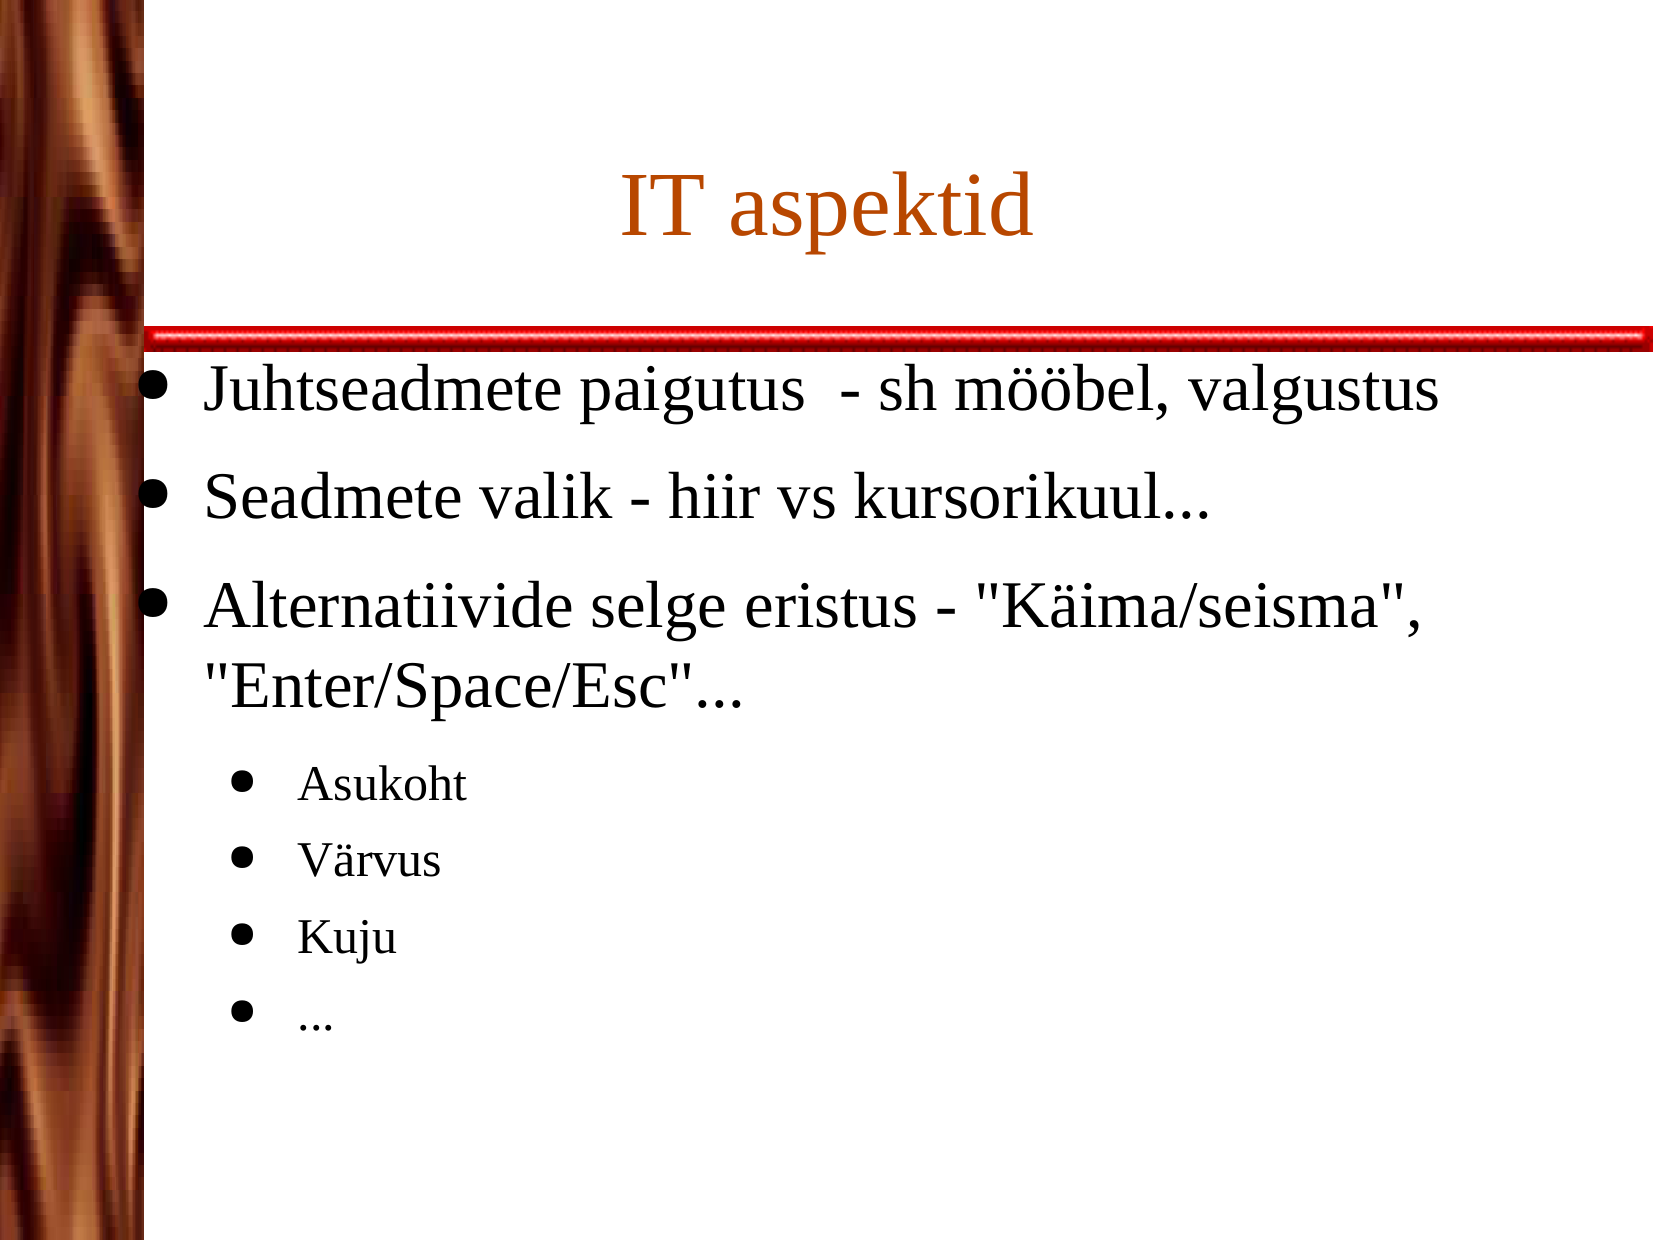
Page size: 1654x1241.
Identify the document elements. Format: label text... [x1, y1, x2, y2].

list Juhtseadmete paigutus - sh mööbel, valgustus Seadmete valik - hiir vs kursorikuul... Alternatiivide selge eristus - "Käima/seisma", "Enter/Space/Esc"... Asukoht Värvus Kuju ... [121, 344, 1533, 1126]
title IT aspektid [121, 96, 1533, 304]
picture [0, 0, 1653, 1240]
